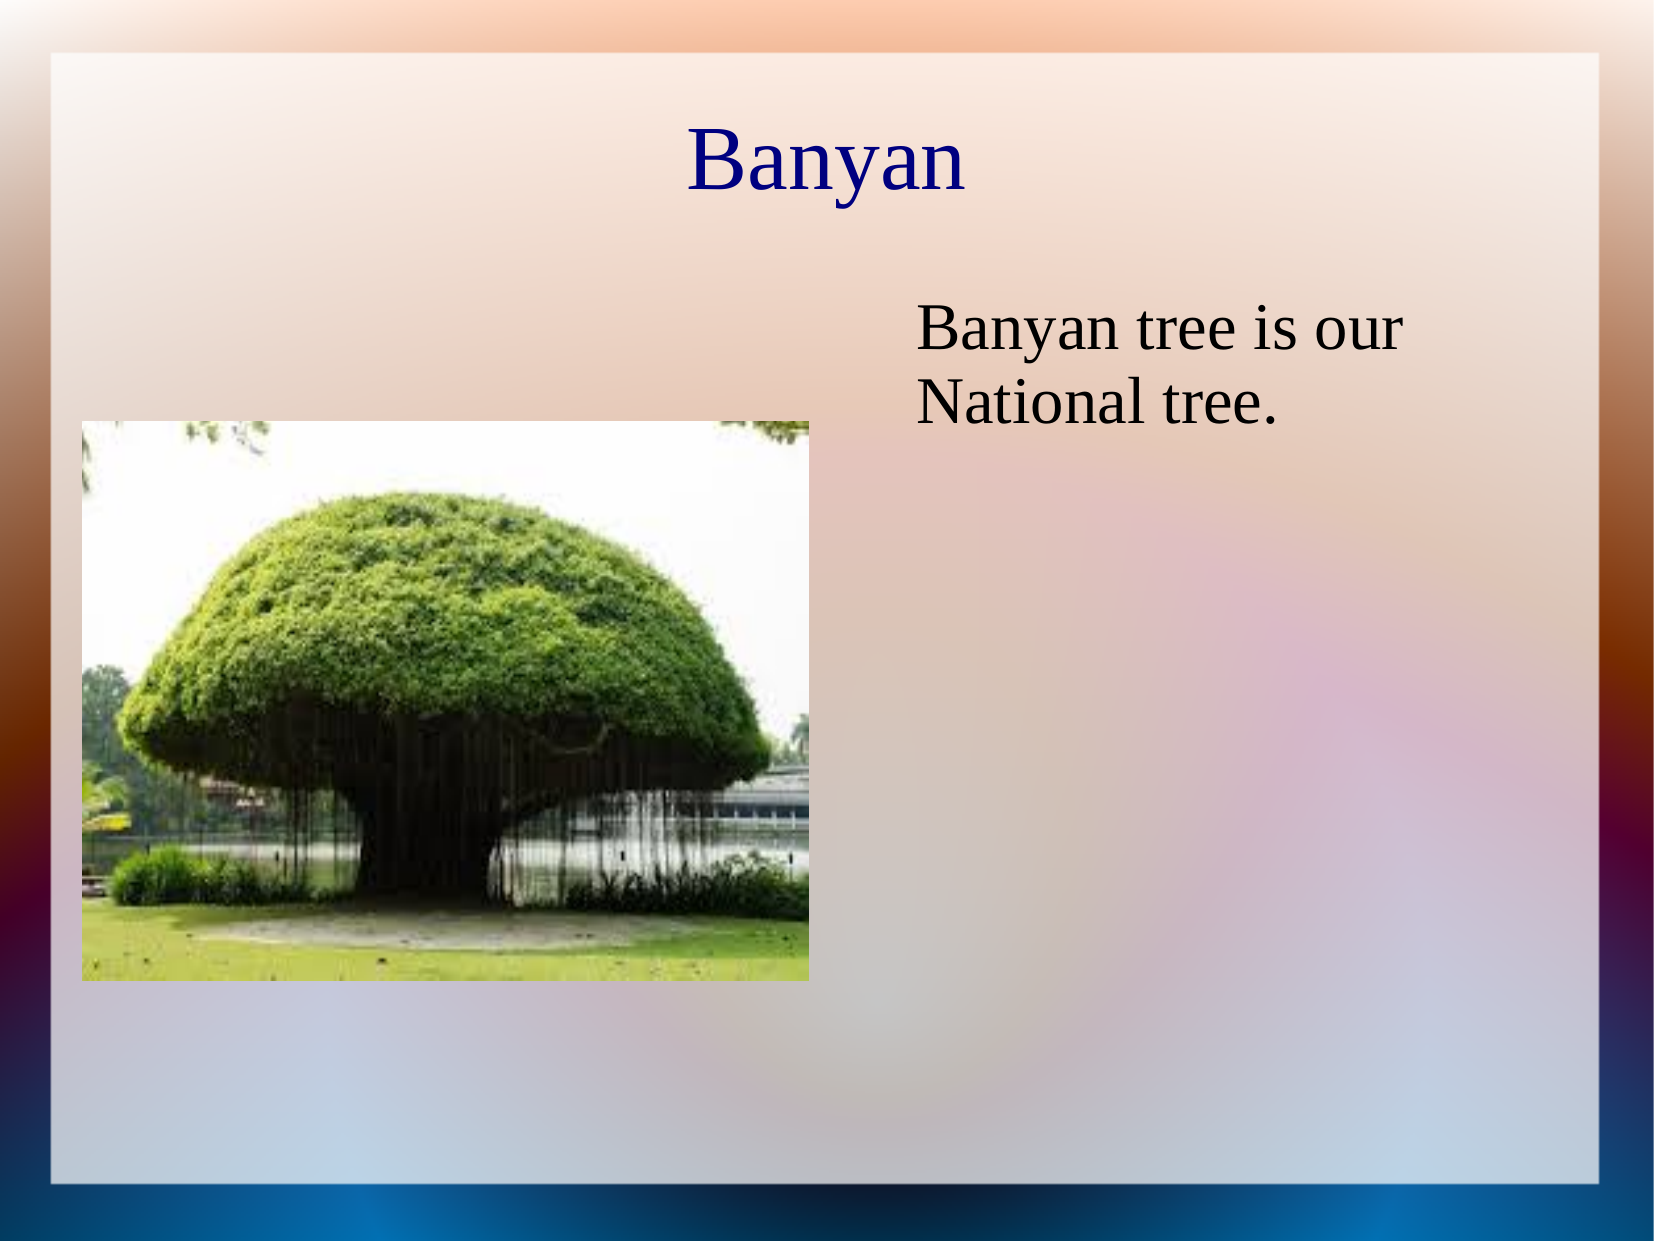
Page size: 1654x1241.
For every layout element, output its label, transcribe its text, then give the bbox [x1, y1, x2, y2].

list Banyan tree is our National tree. [845, 290, 1572, 1034]
title Banyan [82, 55, 1571, 263]
picture [0, 0, 1654, 1241]
